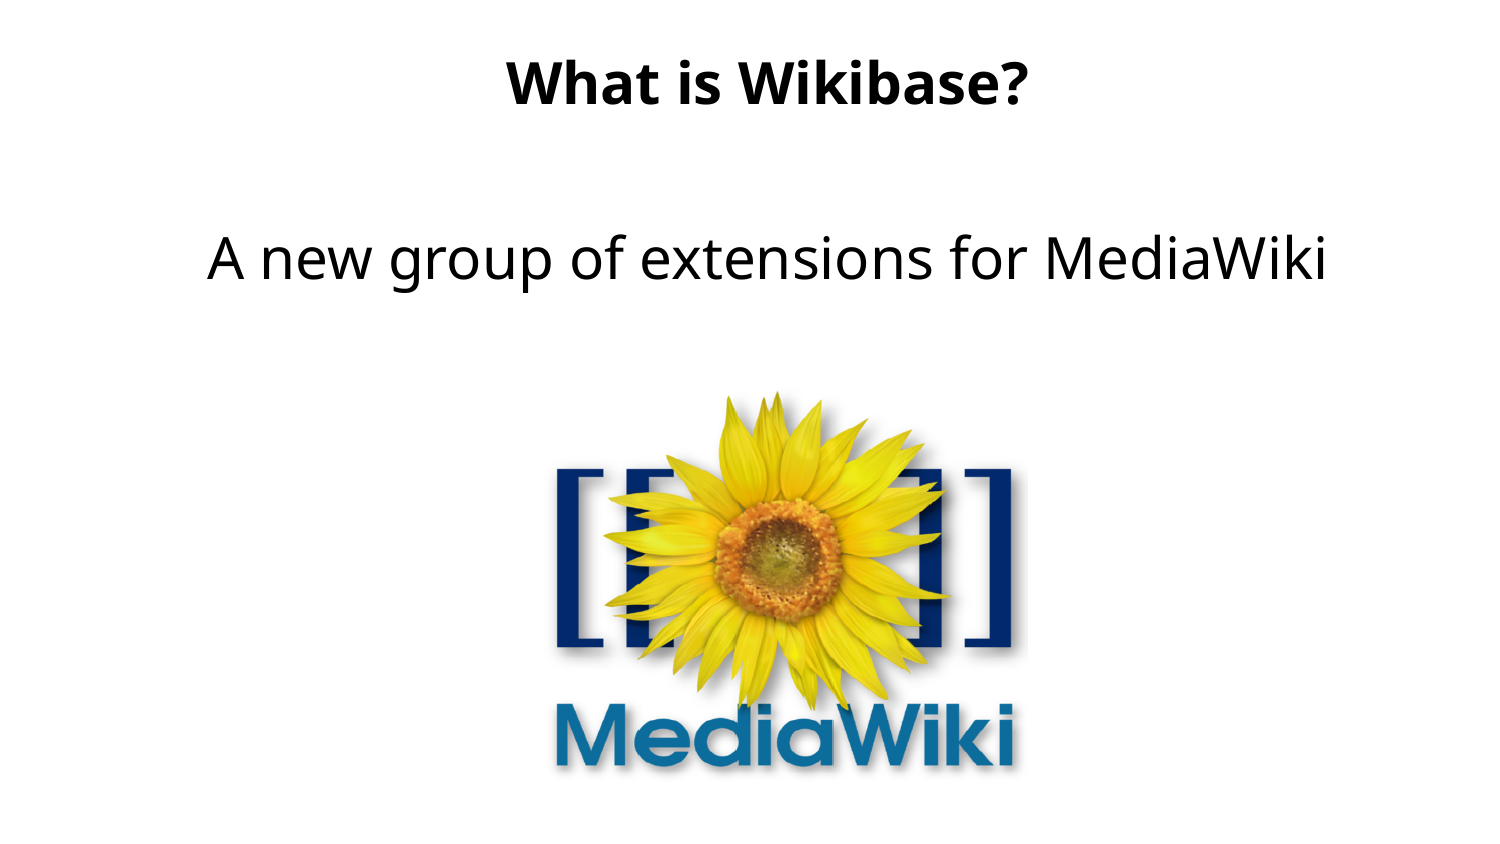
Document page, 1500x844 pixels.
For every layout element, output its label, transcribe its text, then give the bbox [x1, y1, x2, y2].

picture [543, 366, 1028, 804]
text_box What is Wikibase? [112, 41, 1388, 131]
text_box A new group of extensions for MediaWiki [112, 136, 1388, 753]
